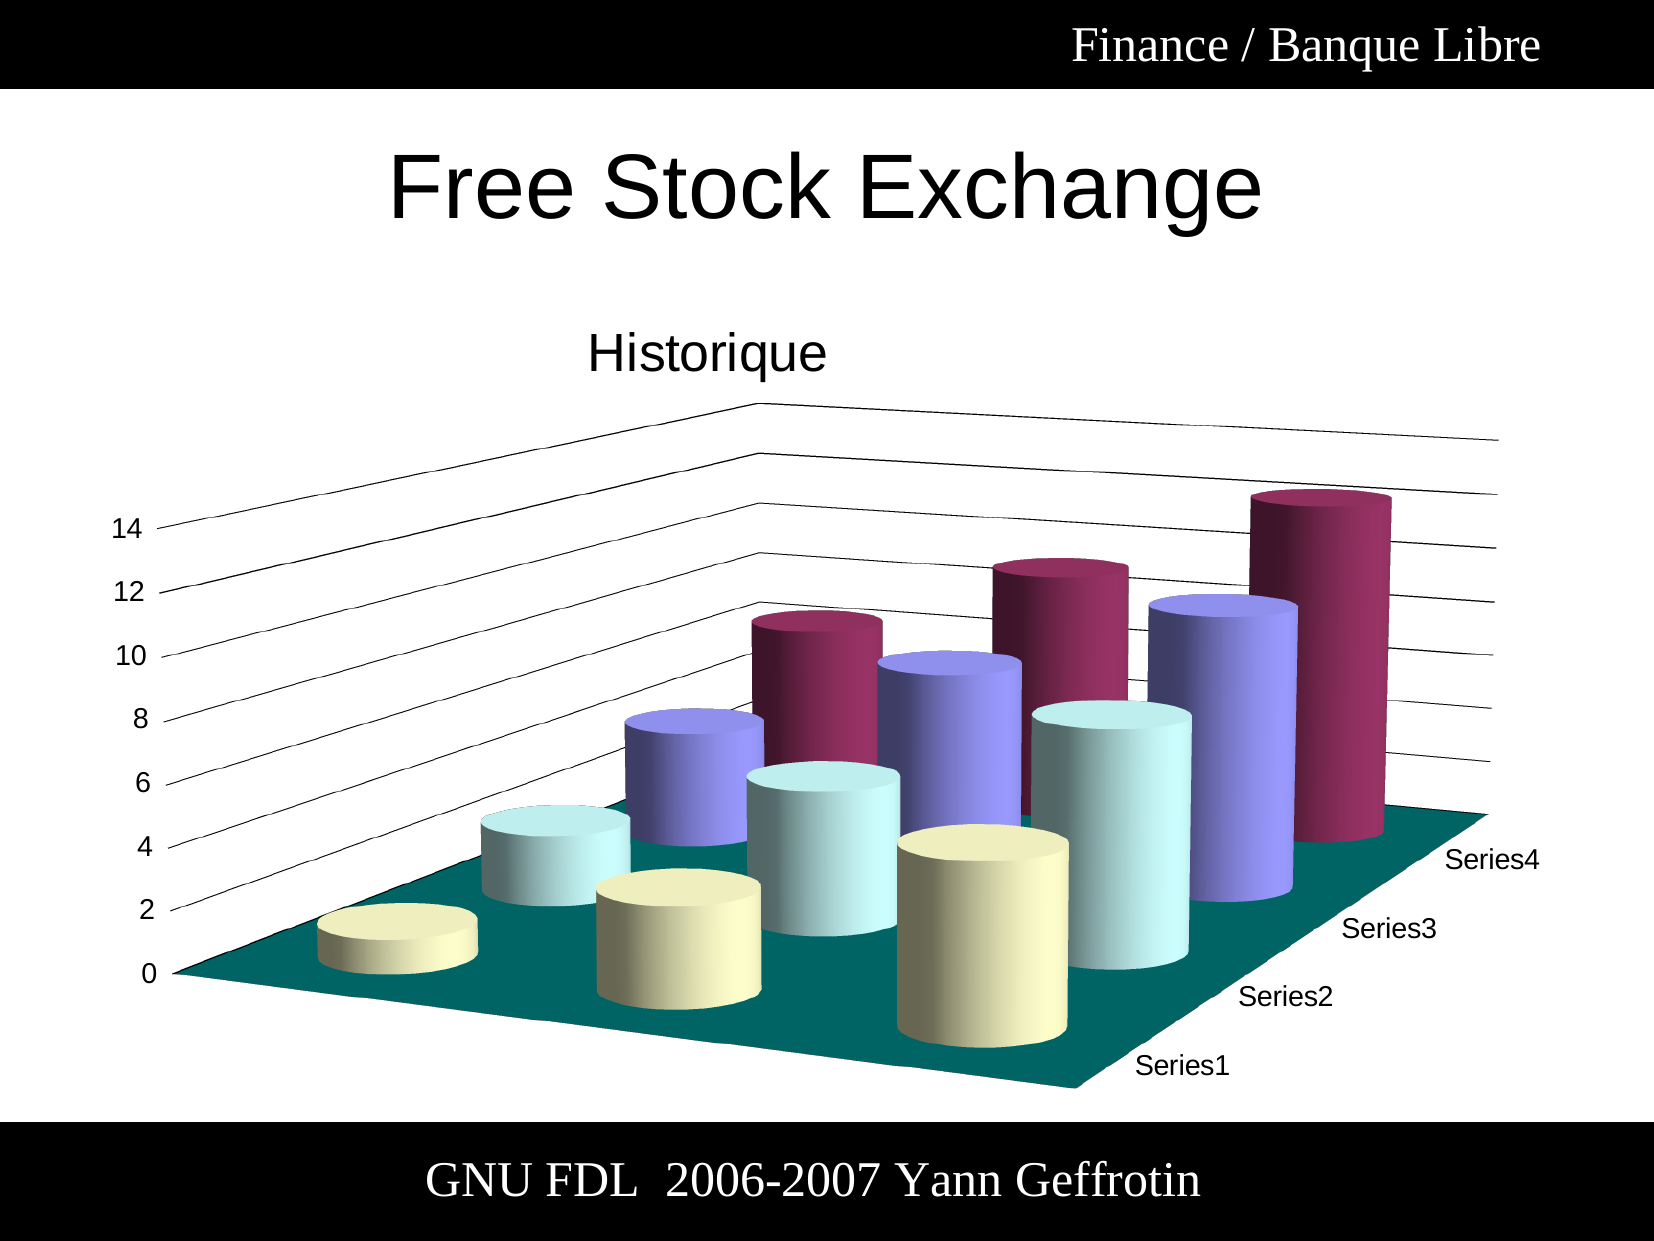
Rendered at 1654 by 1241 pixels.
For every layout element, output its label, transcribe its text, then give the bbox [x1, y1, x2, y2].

chart [845, 290, 1572, 1109]
title Free Stock Exchange [82, 118, 1571, 257]
